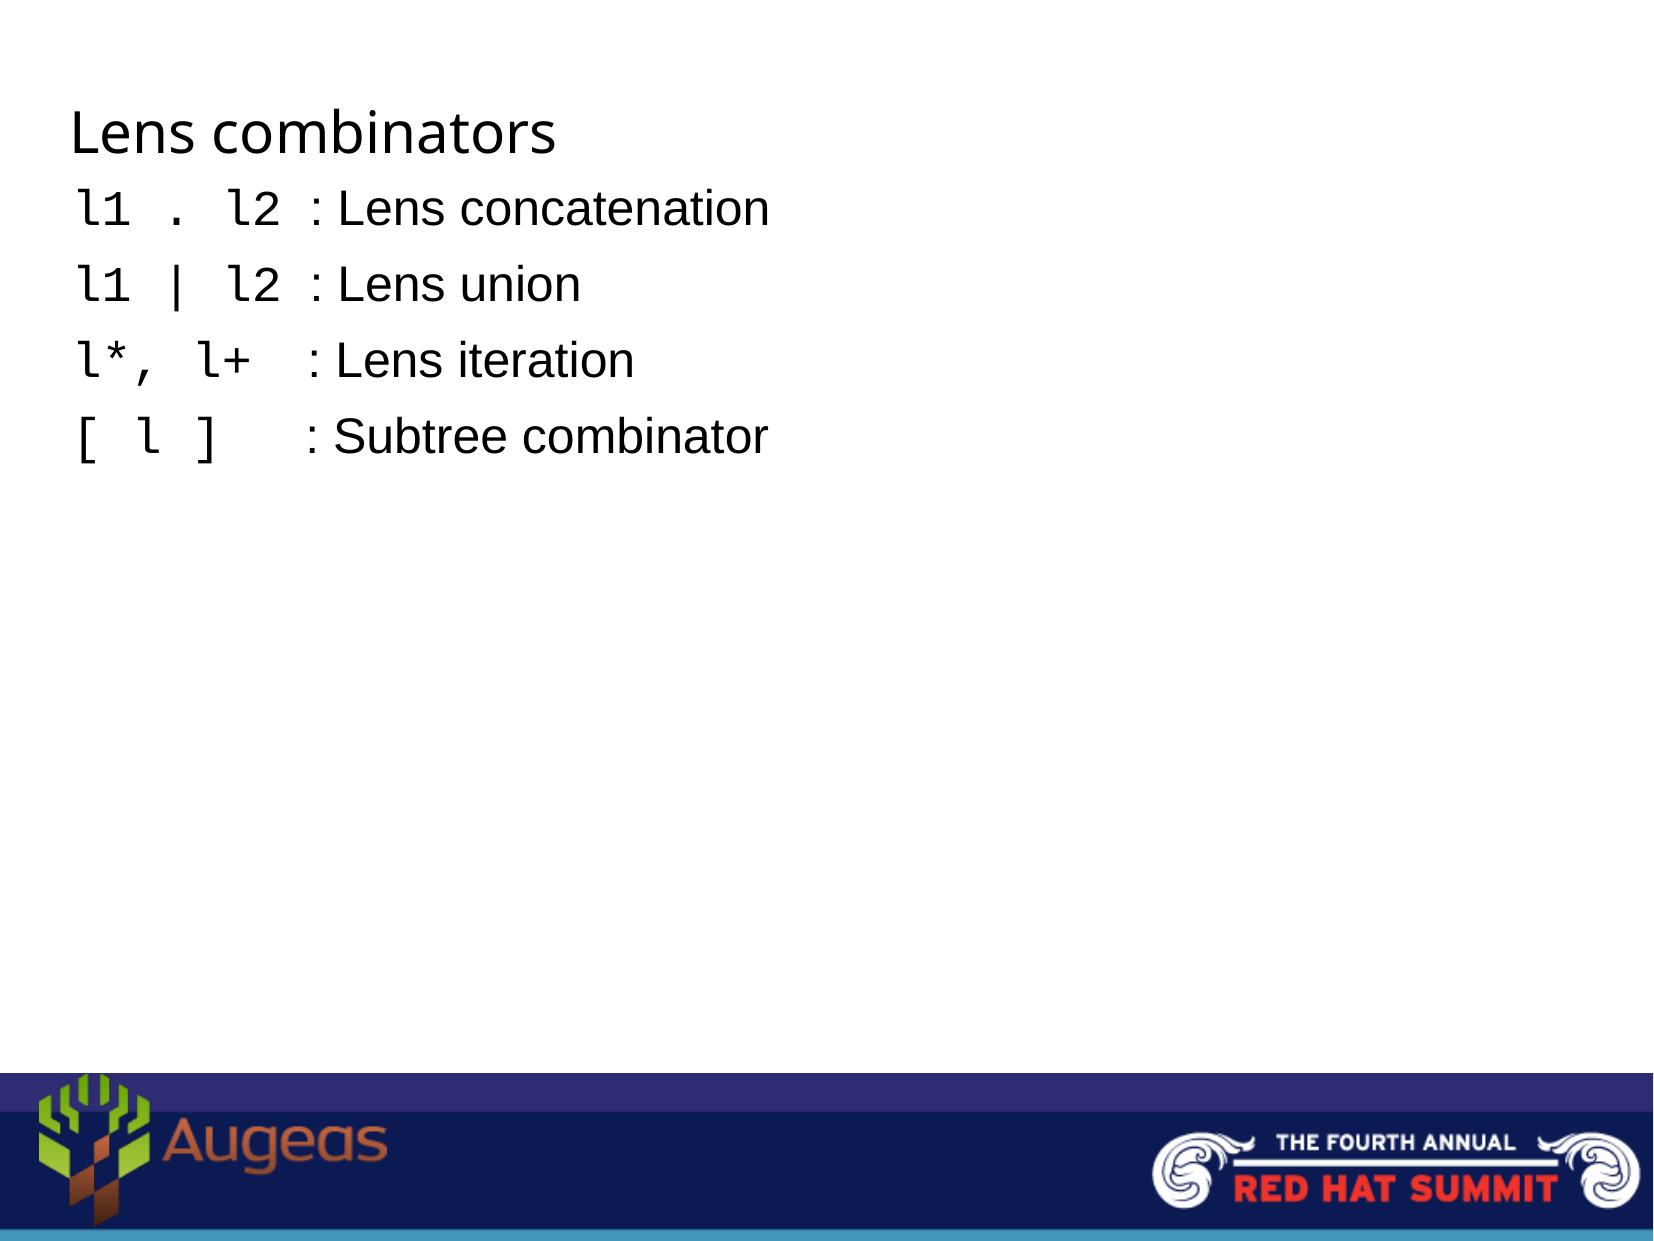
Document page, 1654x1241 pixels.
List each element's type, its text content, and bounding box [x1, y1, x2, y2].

list l1 . l2 : Lens concatenation l1 | l2 : Lens union l*, l+ : Lens iteration [ l ] : Subtree combinator [71, 180, 1495, 1089]
picture [0, 1073, 1654, 1241]
title Lens combinators [69, 71, 1501, 190]
